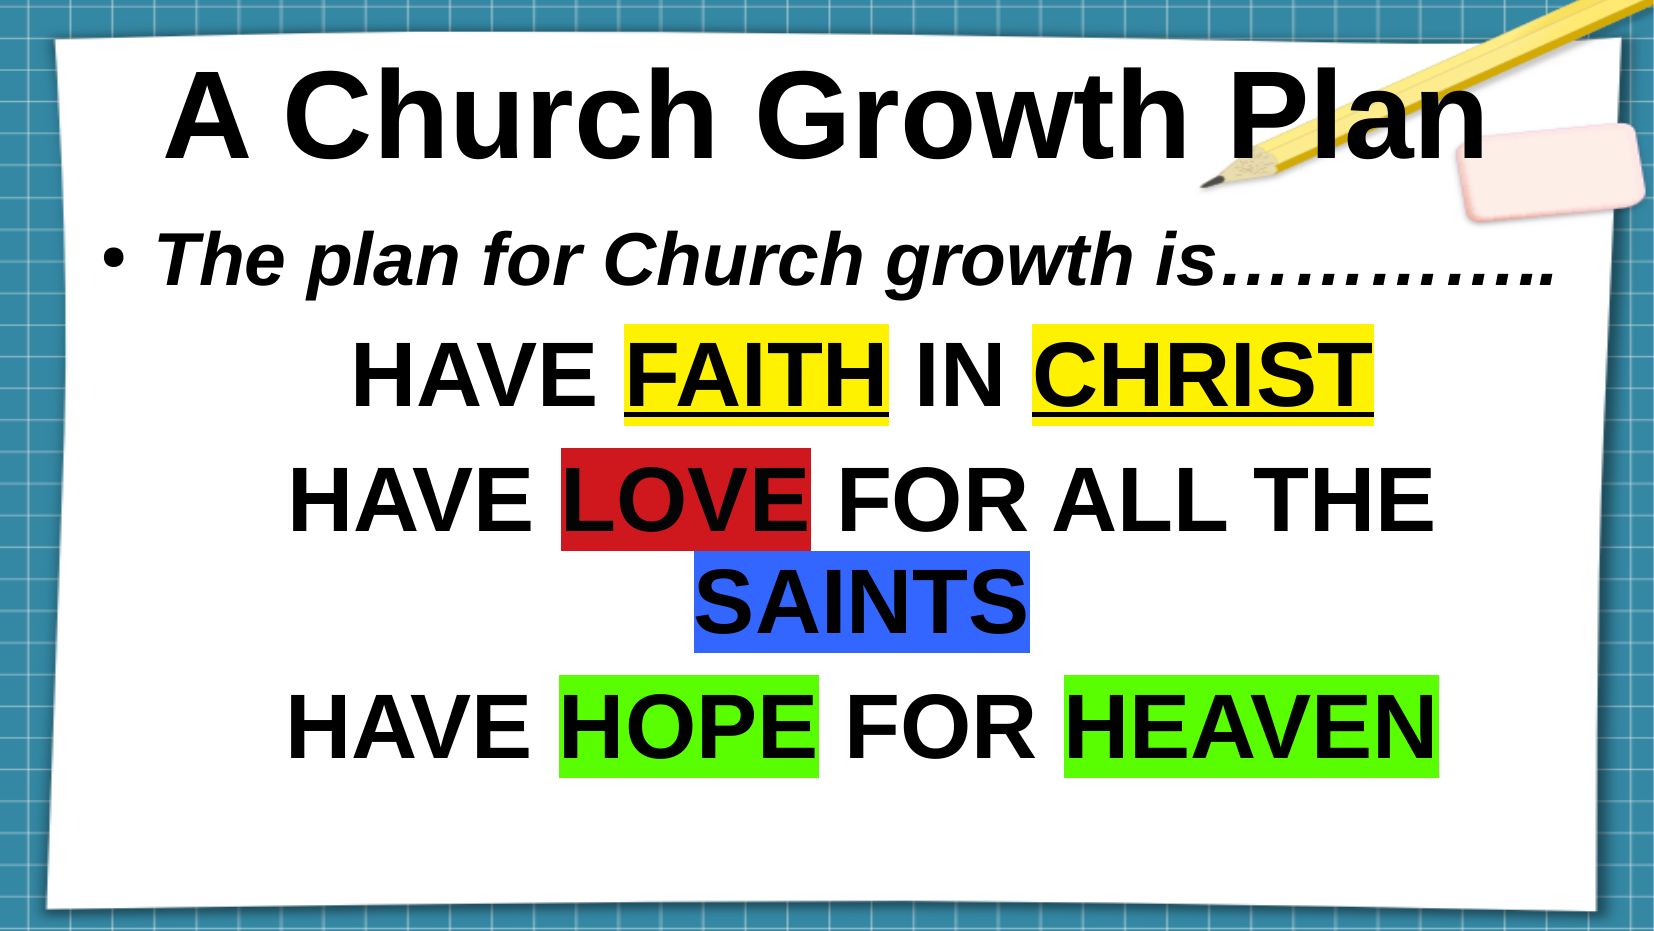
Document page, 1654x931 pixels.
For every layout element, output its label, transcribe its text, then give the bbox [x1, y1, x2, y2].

title A Church Growth Plan [82, 37, 1571, 193]
picture [0, 0, 1654, 931]
list The plan for Church growth is………….. HAVE FAITH IN CHRIST HAVE LOVE FOR ALL THE SAINTS HAVE HOPE FOR HEAVEN [82, 217, 1571, 856]
